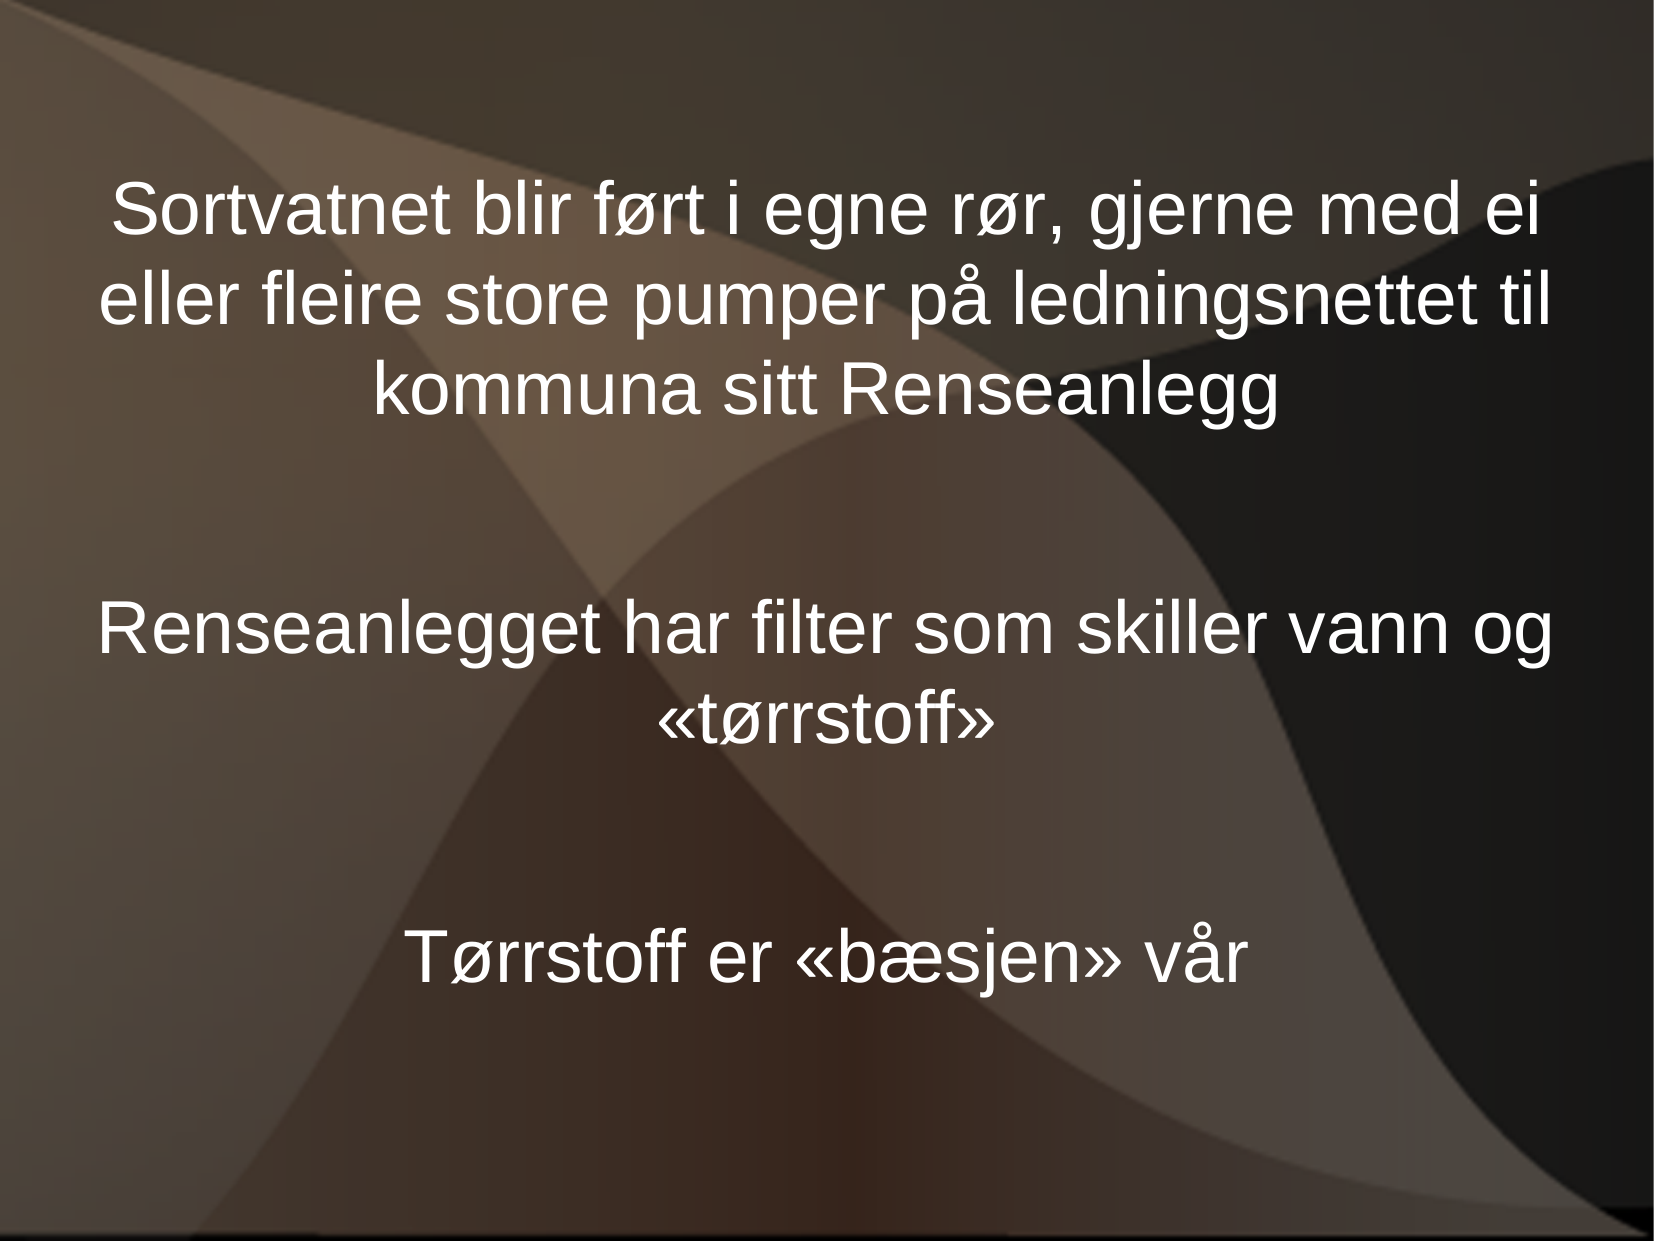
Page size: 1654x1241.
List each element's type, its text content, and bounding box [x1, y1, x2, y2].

subtitle Sortvatnet blir ført i egne rør, gjerne med ei eller fleire store pumper på ledningsnettet til kommuna sitt Renseanlegg Renseanlegget har filter som skiller vann og «tørrstoff» Tørrstoff er «bæsjen» vår [82, 49, 1571, 1109]
